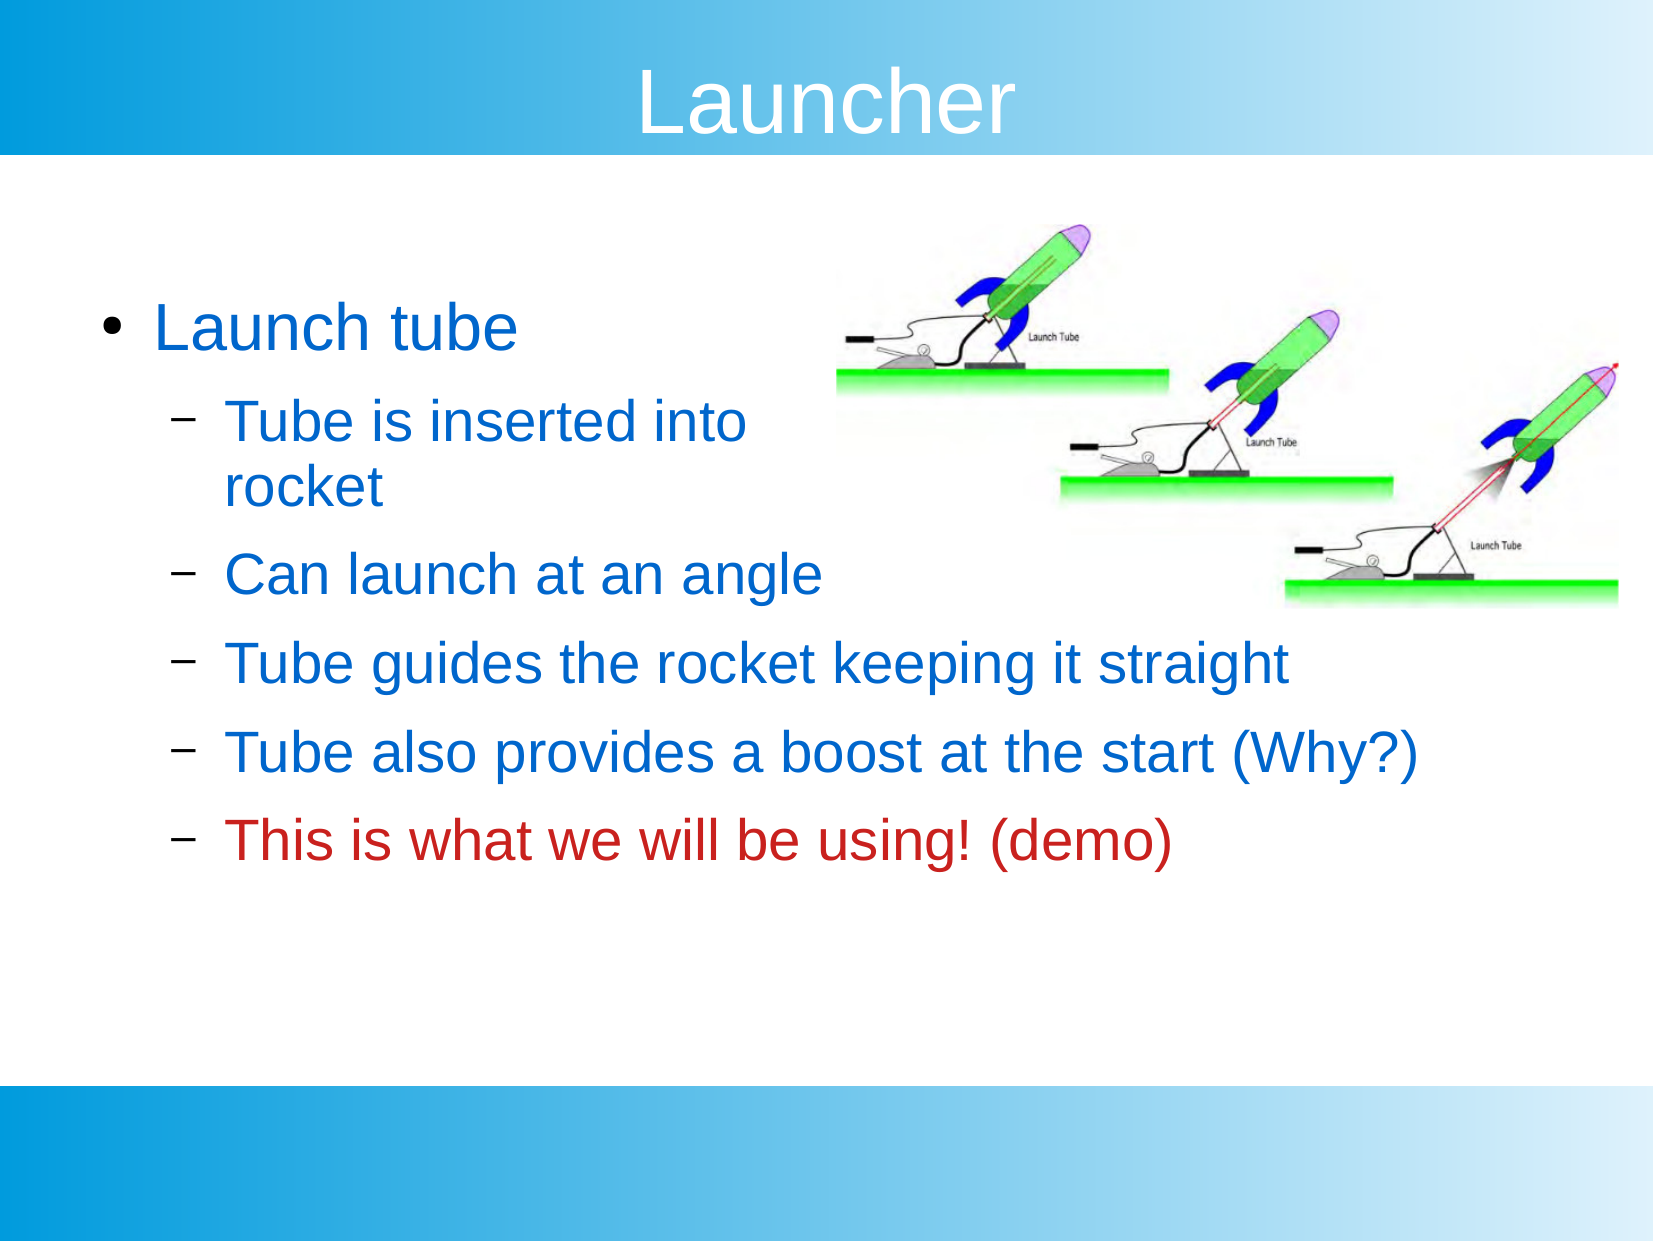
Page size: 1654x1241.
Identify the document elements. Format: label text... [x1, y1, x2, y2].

picture [836, 224, 1619, 609]
title Launcher [82, 49, 1571, 155]
list Launch tube Tube is inserted into rocket Can launch at an angle Tube guides the rocket keeping it straight Tube also provides a boost at the start (Why?) This is what we will be using! (demo) [82, 290, 1571, 1010]
